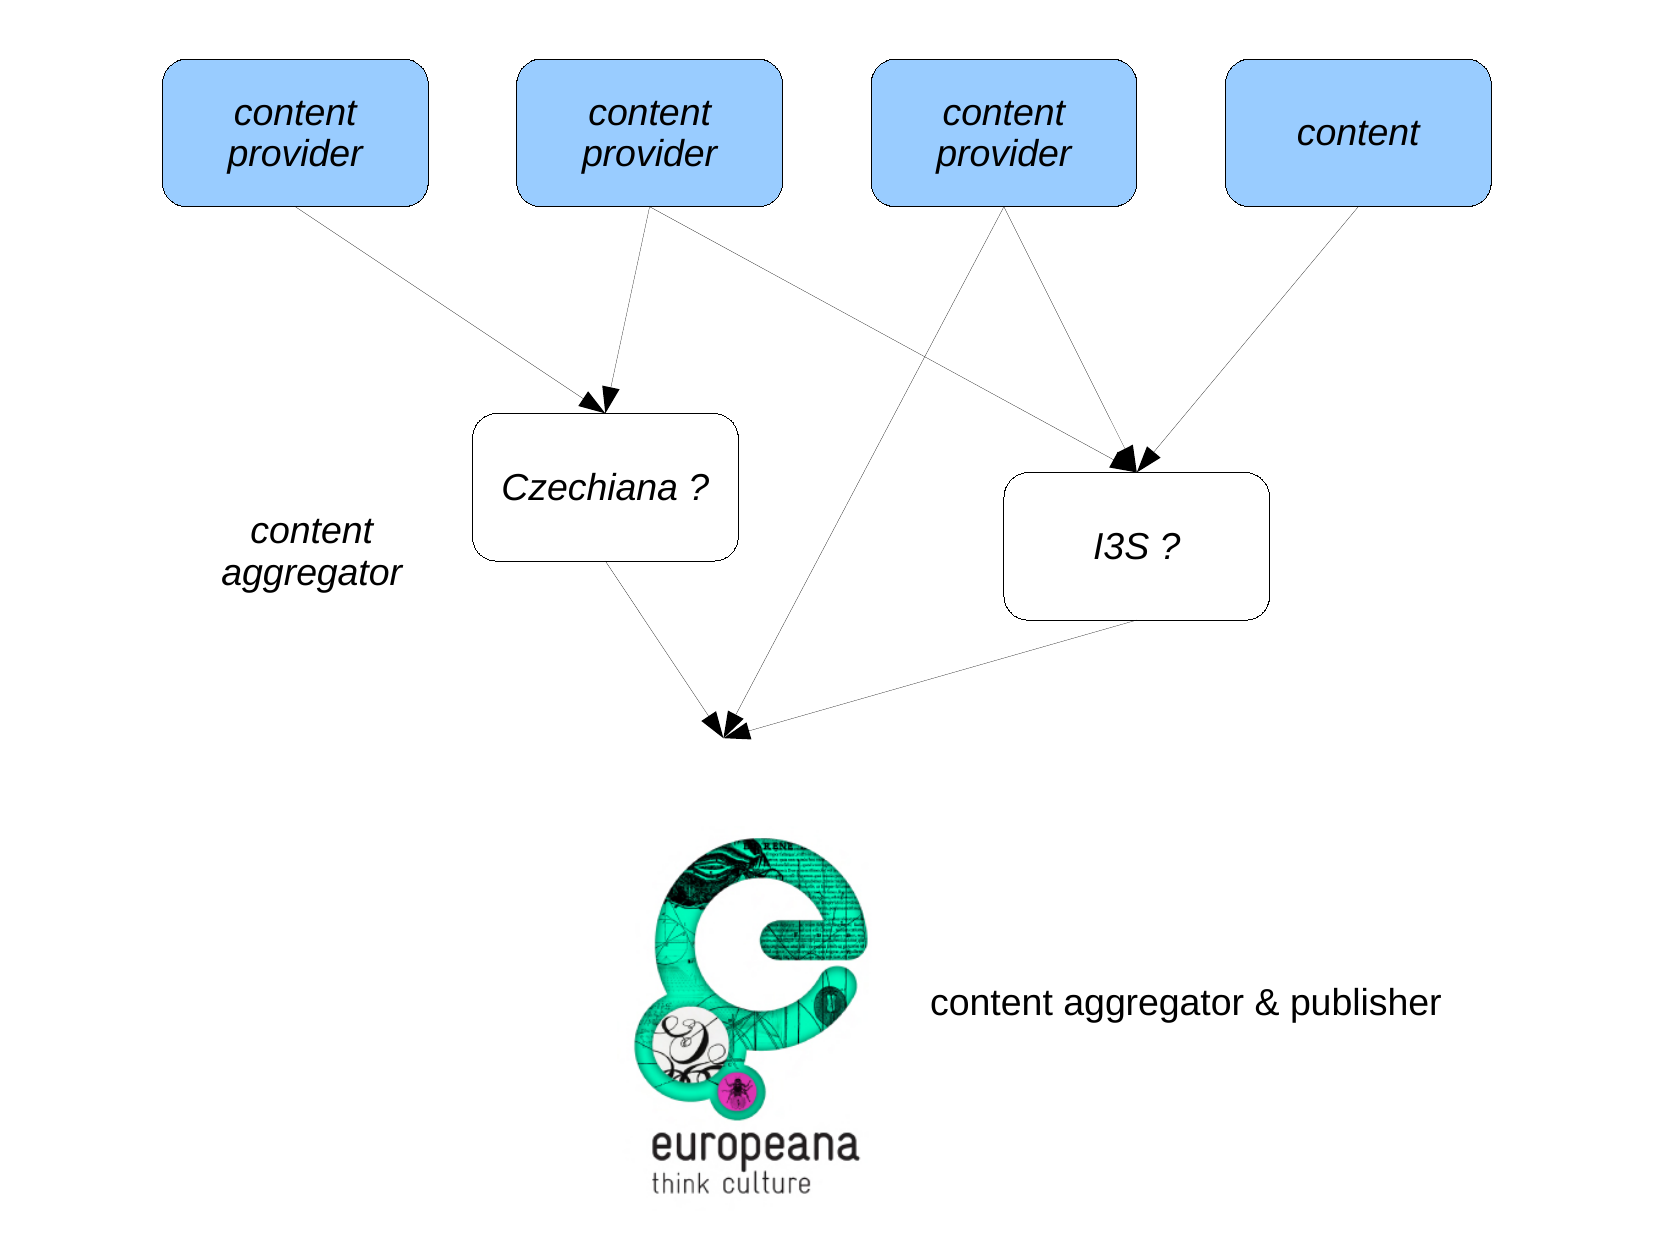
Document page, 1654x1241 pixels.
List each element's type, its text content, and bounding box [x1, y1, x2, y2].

text_box content provider [162, 59, 429, 207]
text_box I3S ? [1003, 472, 1270, 621]
text_box content aggregator & publisher [915, 974, 1506, 1032]
text_box content aggregator [206, 501, 418, 601]
text_box Czechiana ? [472, 413, 739, 562]
text_box content [1225, 59, 1492, 207]
text_box content provider [516, 59, 783, 207]
text_box content provider [871, 59, 1137, 207]
picture [617, 826, 886, 1211]
